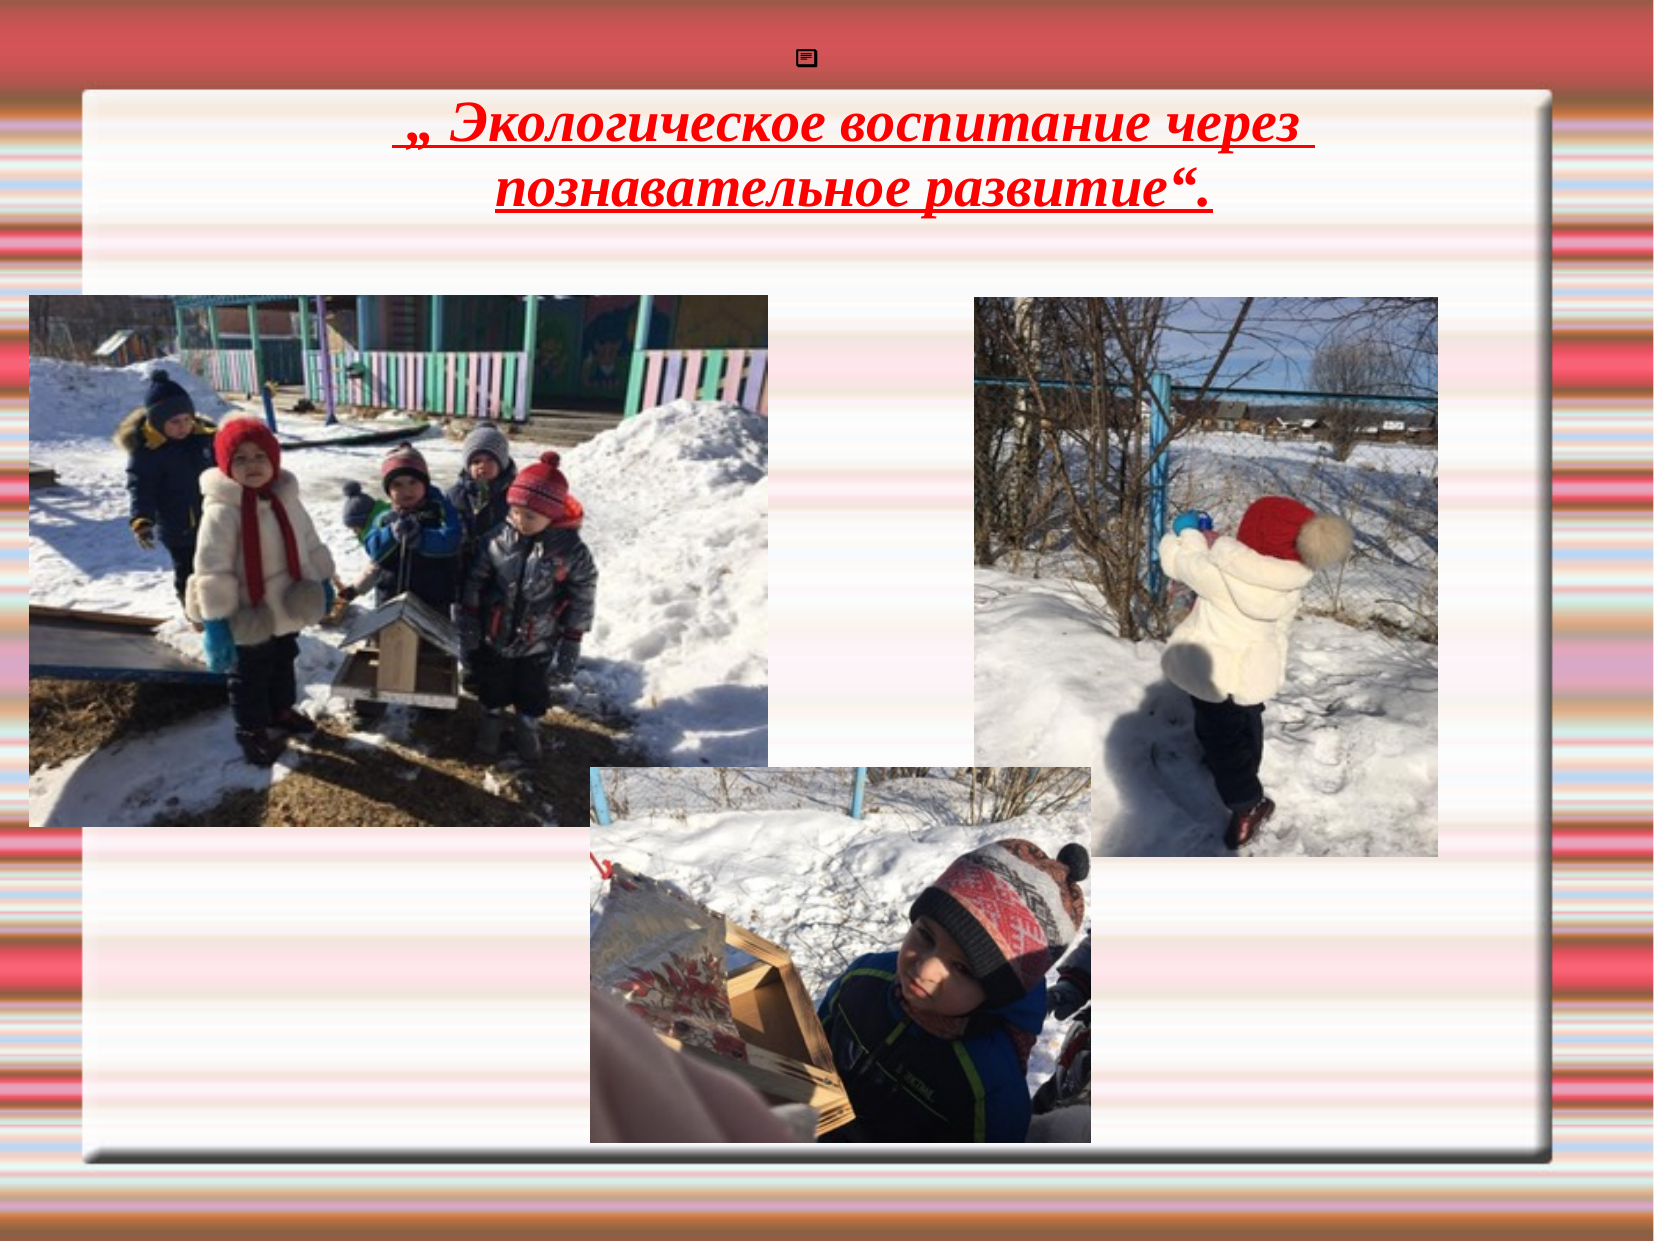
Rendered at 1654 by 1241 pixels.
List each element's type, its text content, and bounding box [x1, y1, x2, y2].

picture [0, 0, 1654, 1241]
title „ Экологическое воспитание через познавательное развитие“. [118, 0, 1531, 443]
